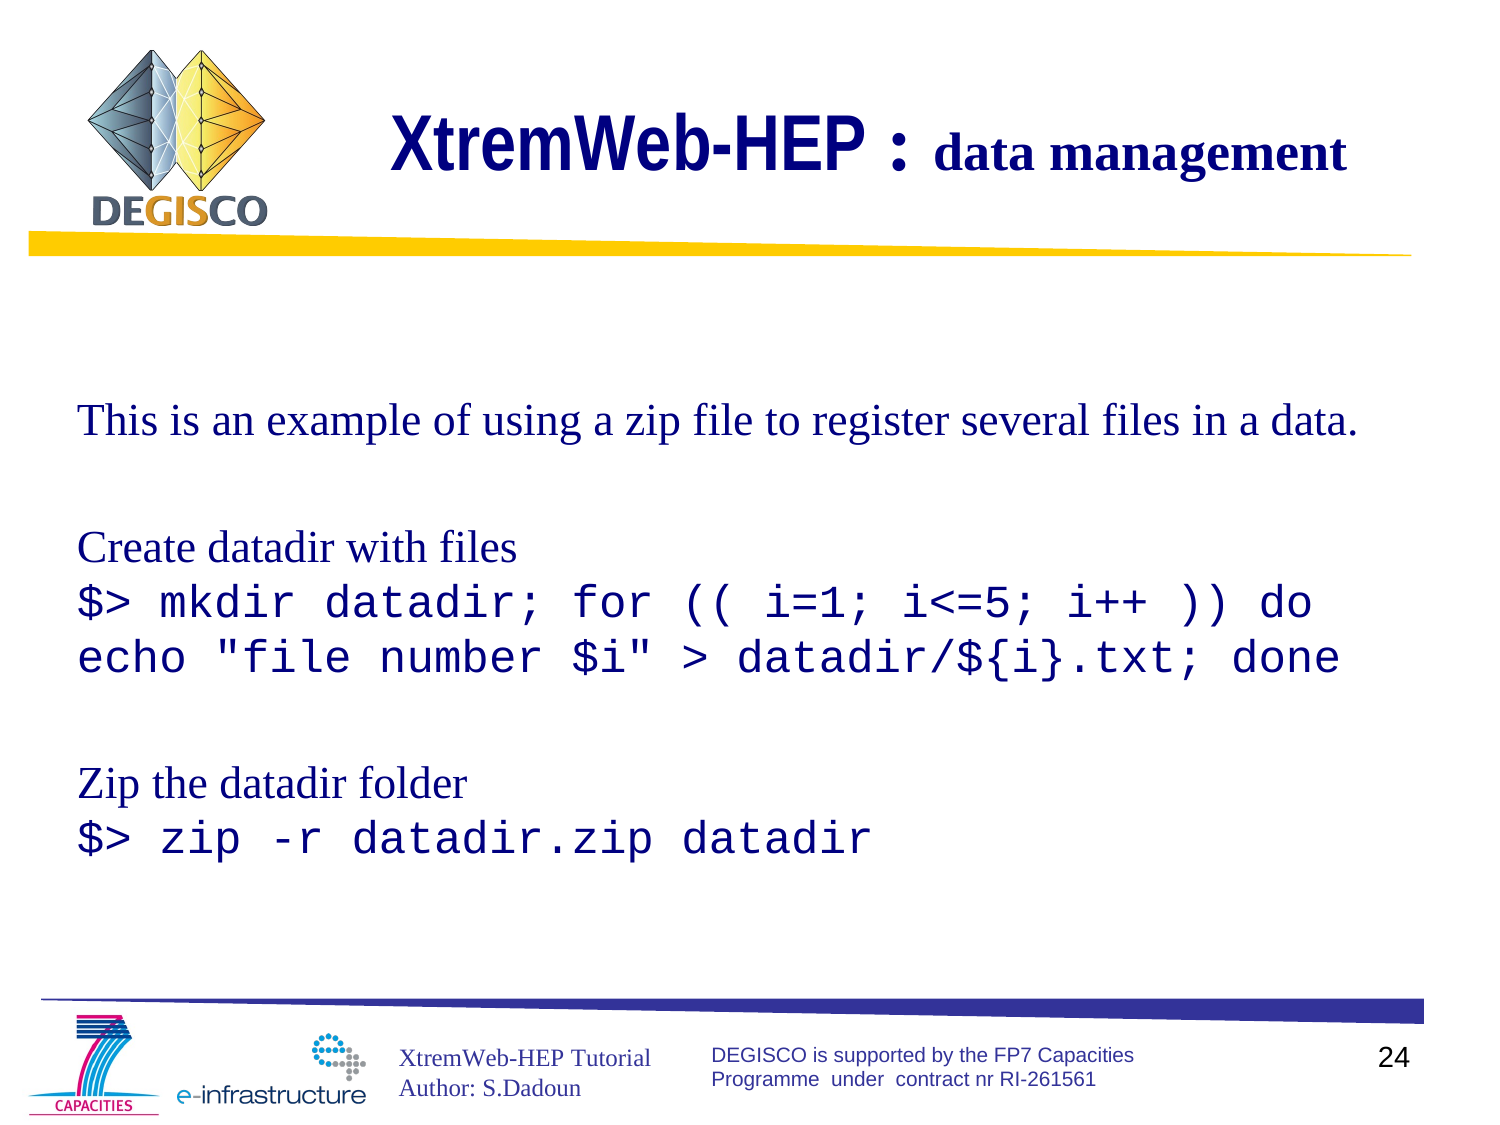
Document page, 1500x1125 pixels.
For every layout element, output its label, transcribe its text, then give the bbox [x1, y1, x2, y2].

picture [317, 1038, 340, 1049]
subtitle This is an example of using a zip file to register several files in a data. Create datadir with files $> mkdir datadir; for (( i=1; i<=5; i++ )) do echo "file number $i" > datadir/${i}.txt; done Zip the datadir folder $> zip -r datadir.zip datadir [76, 255, 1427, 998]
picture [177, 1033, 366, 1104]
picture [22, 1007, 165, 1124]
picture [65, 44, 287, 226]
title XtremWeb-HEP : data management [260, 56, 1479, 221]
